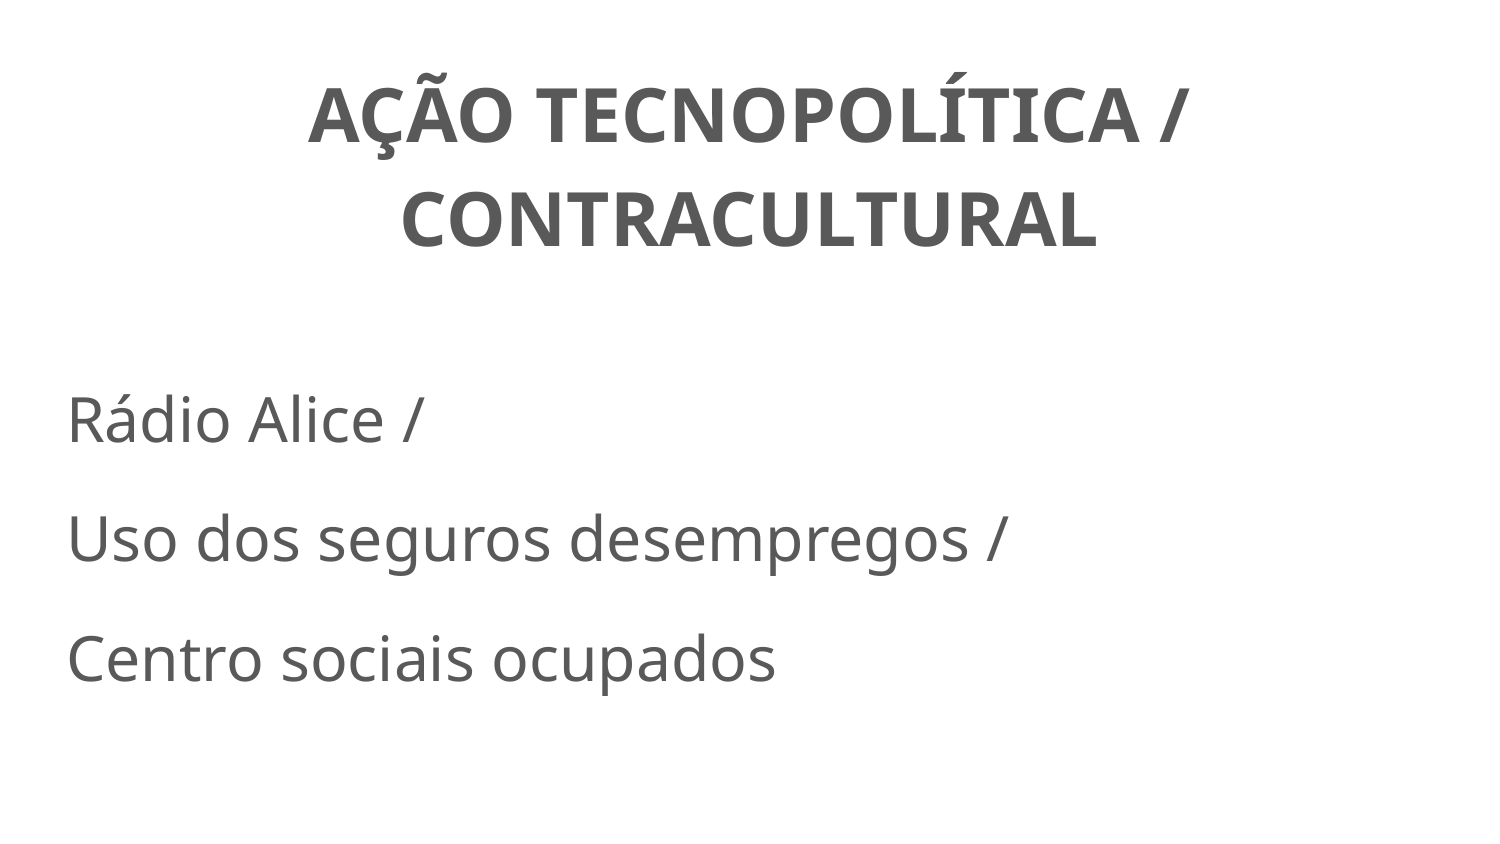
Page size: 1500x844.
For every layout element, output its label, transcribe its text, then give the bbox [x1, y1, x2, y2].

title AÇÃO TECNOPOLÍTICA / CONTRACULTURAL [51, 39, 1449, 134]
list Rádio Alice / Uso dos seguros desempregos / Centro sociais ocupados [51, 260, 1449, 815]
